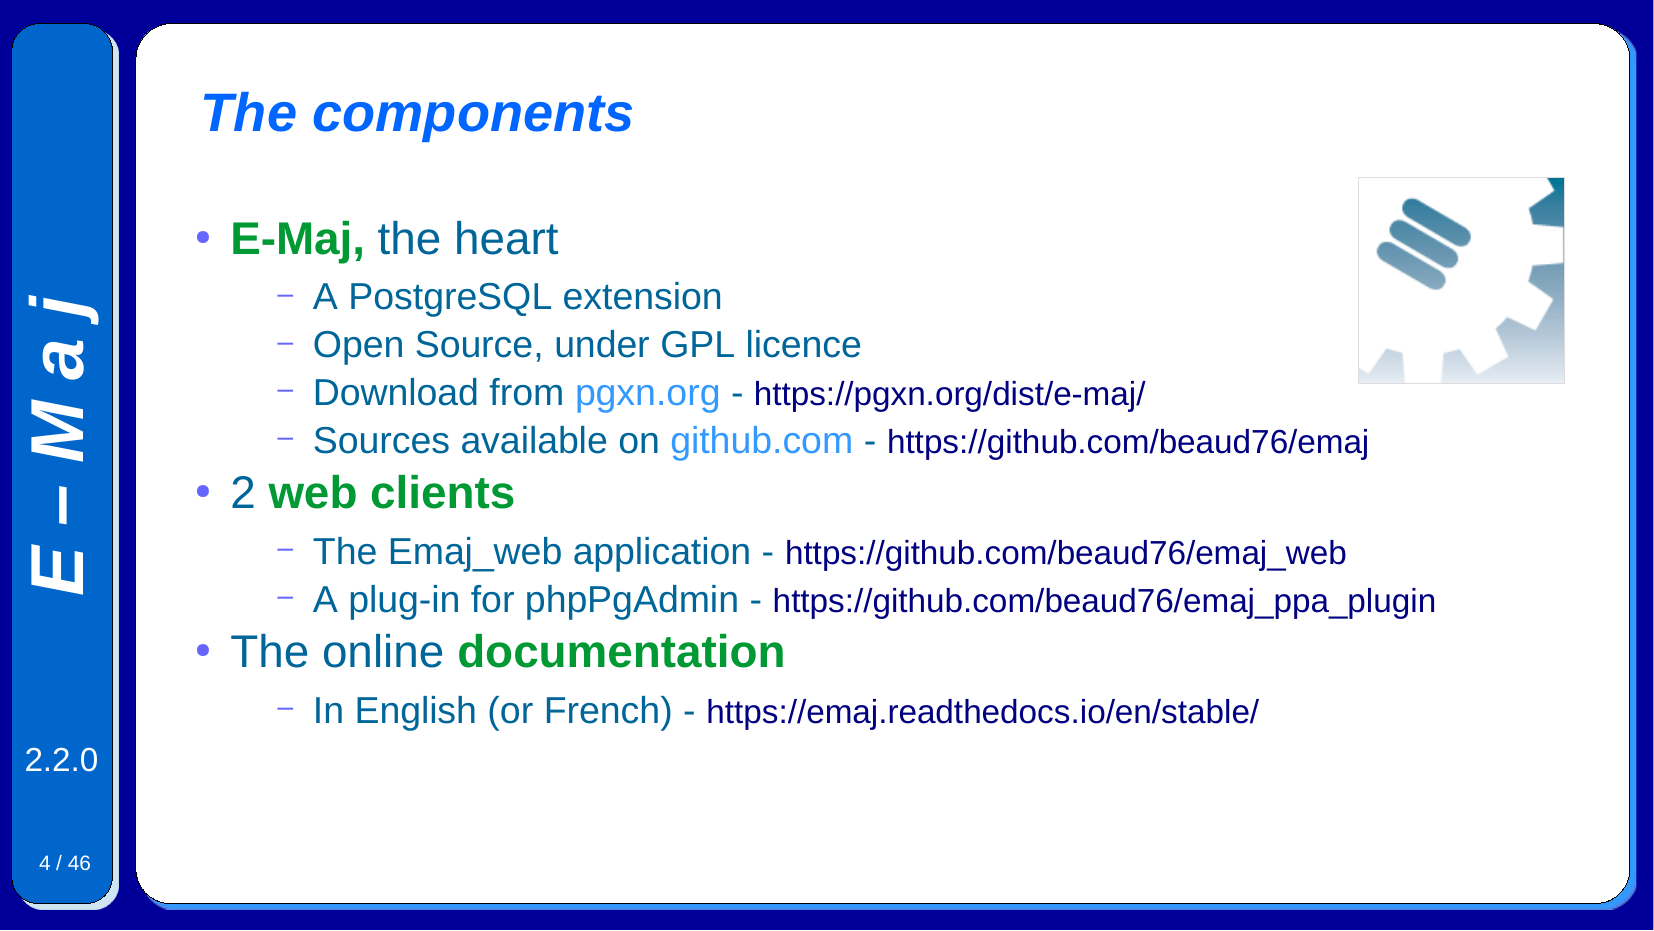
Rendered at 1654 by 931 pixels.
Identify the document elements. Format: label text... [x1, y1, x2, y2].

title The components [200, 34, 1575, 191]
picture [1358, 177, 1565, 384]
list E-Maj, the heart A PostgreSQL extension Open Source, under GPL licence Download from pgxn.org - https://pgxn.org/dist/e-maj/ Sources available on github.com - https://github.com/beaud76/emaj 2 web clients The Emaj_web application - https://github.com/beaud76/emaj_web A plug-in for phpPgAdmin - https://github.com/beaud76/emaj_ppa_plugin The online documentation In English (or French) - https://emaj.readthedocs.io/en/stable/ [177, 212, 1587, 804]
